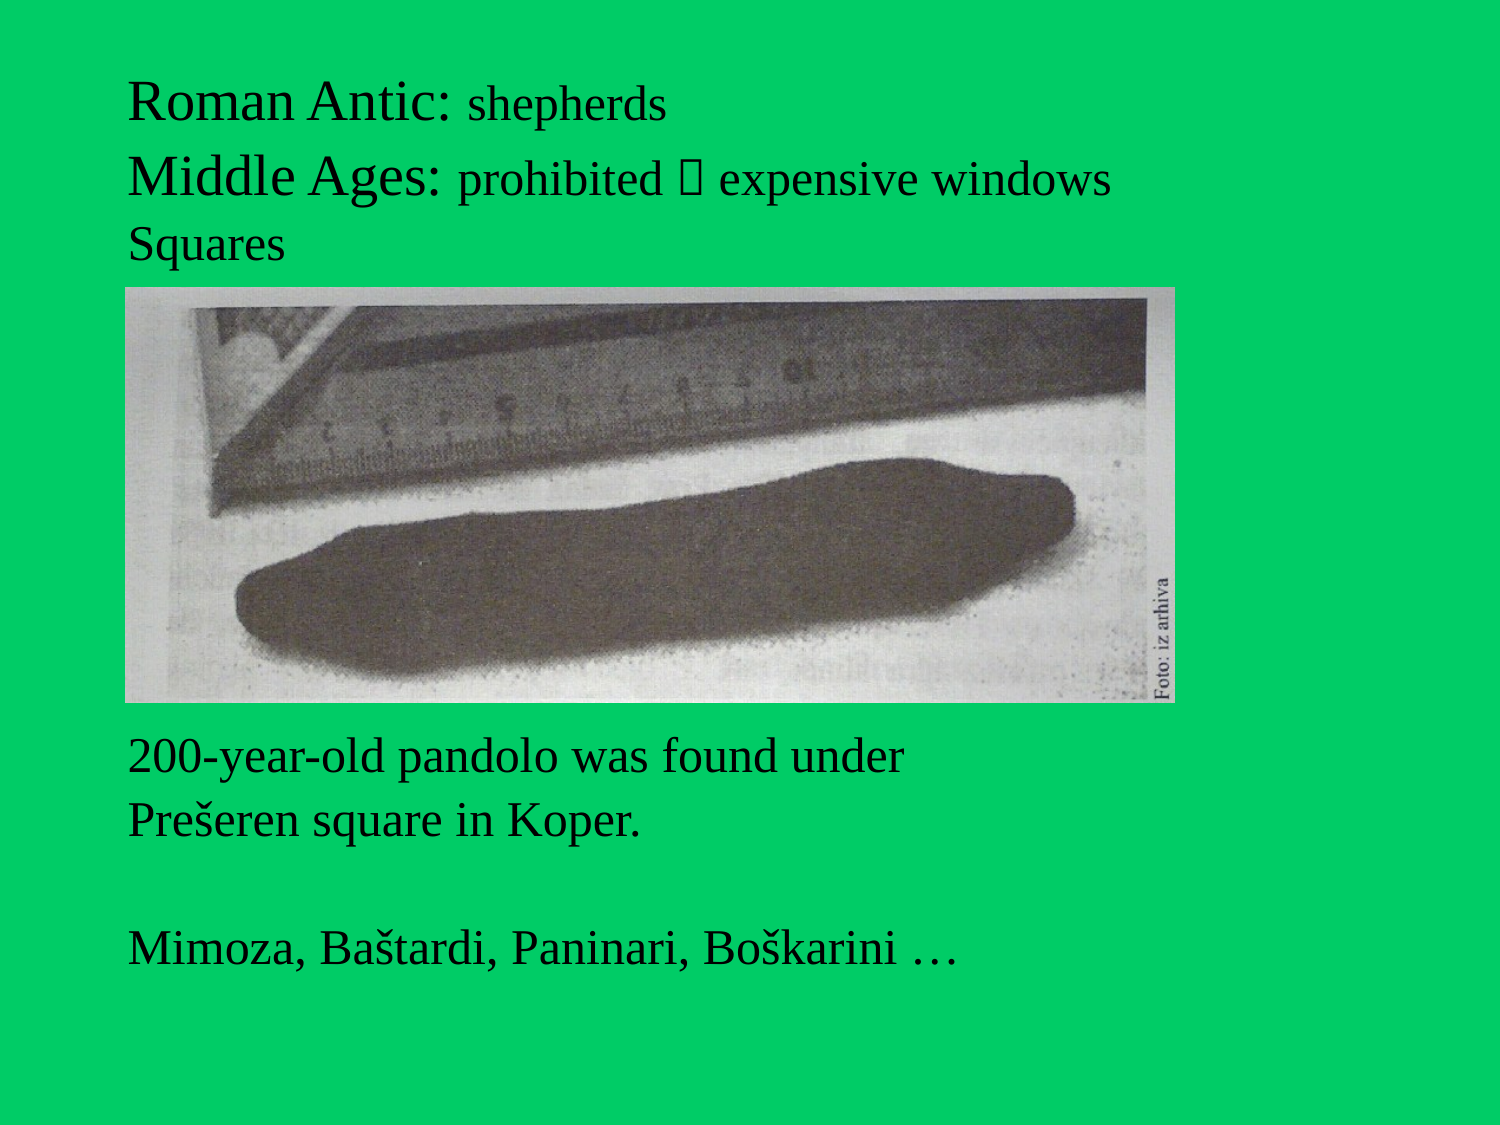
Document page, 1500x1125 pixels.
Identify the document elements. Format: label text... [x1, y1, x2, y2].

picture [125, 287, 1175, 703]
list Roman Antic: shepherds Middle Ages: prohibited  expensive windows Squares 200-year-old pandolo was found under Prešeren square in Koper. Mimoza, Baštardi, Paninari, Boškarini … [112, 62, 1388, 1000]
